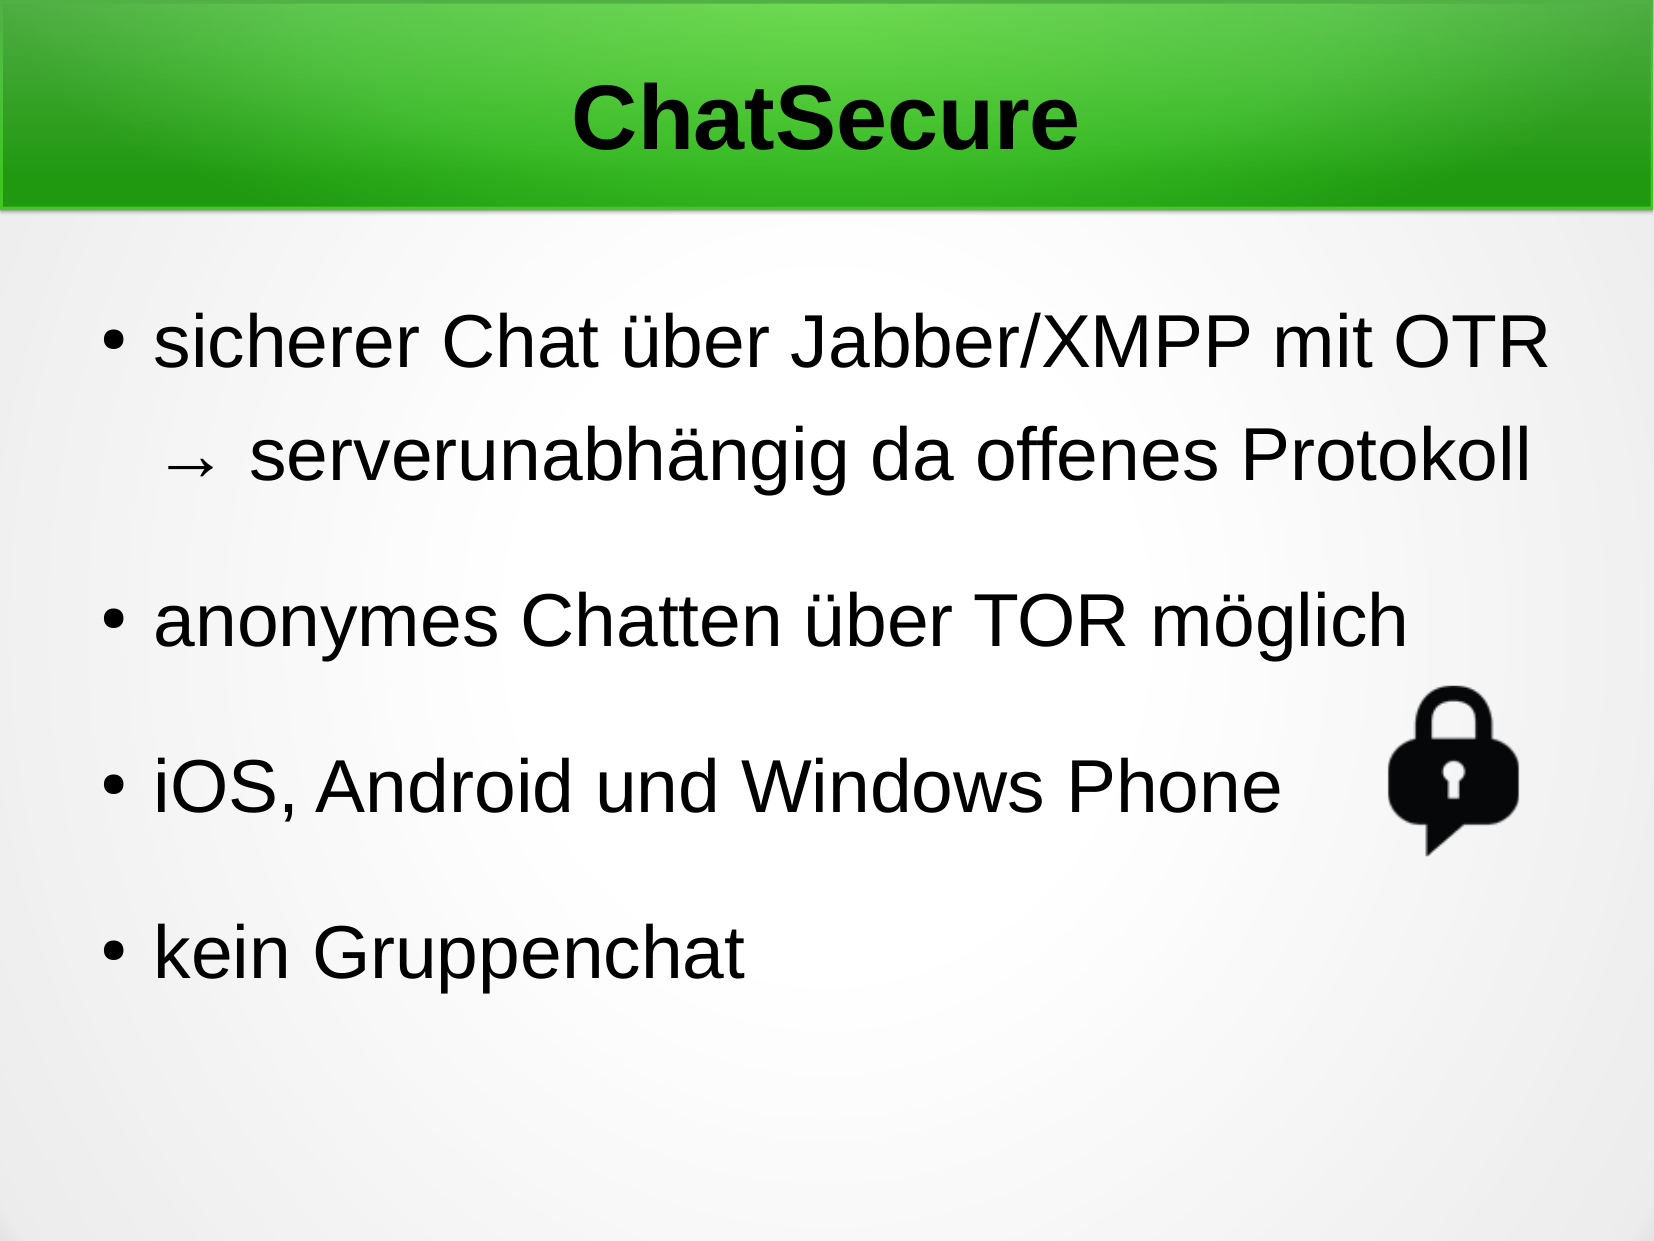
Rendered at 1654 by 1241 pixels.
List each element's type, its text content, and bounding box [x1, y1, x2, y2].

title ChatSecure [82, 47, 1571, 189]
picture [1287, 684, 1607, 859]
list sicherer Chat über Jabber/XMPP mit OTR → serverunabhängig da offenes Protokoll anonymes Chatten über TOR möglich iOS, Android und Windows Phone kein Gruppenchat [82, 299, 1571, 1019]
